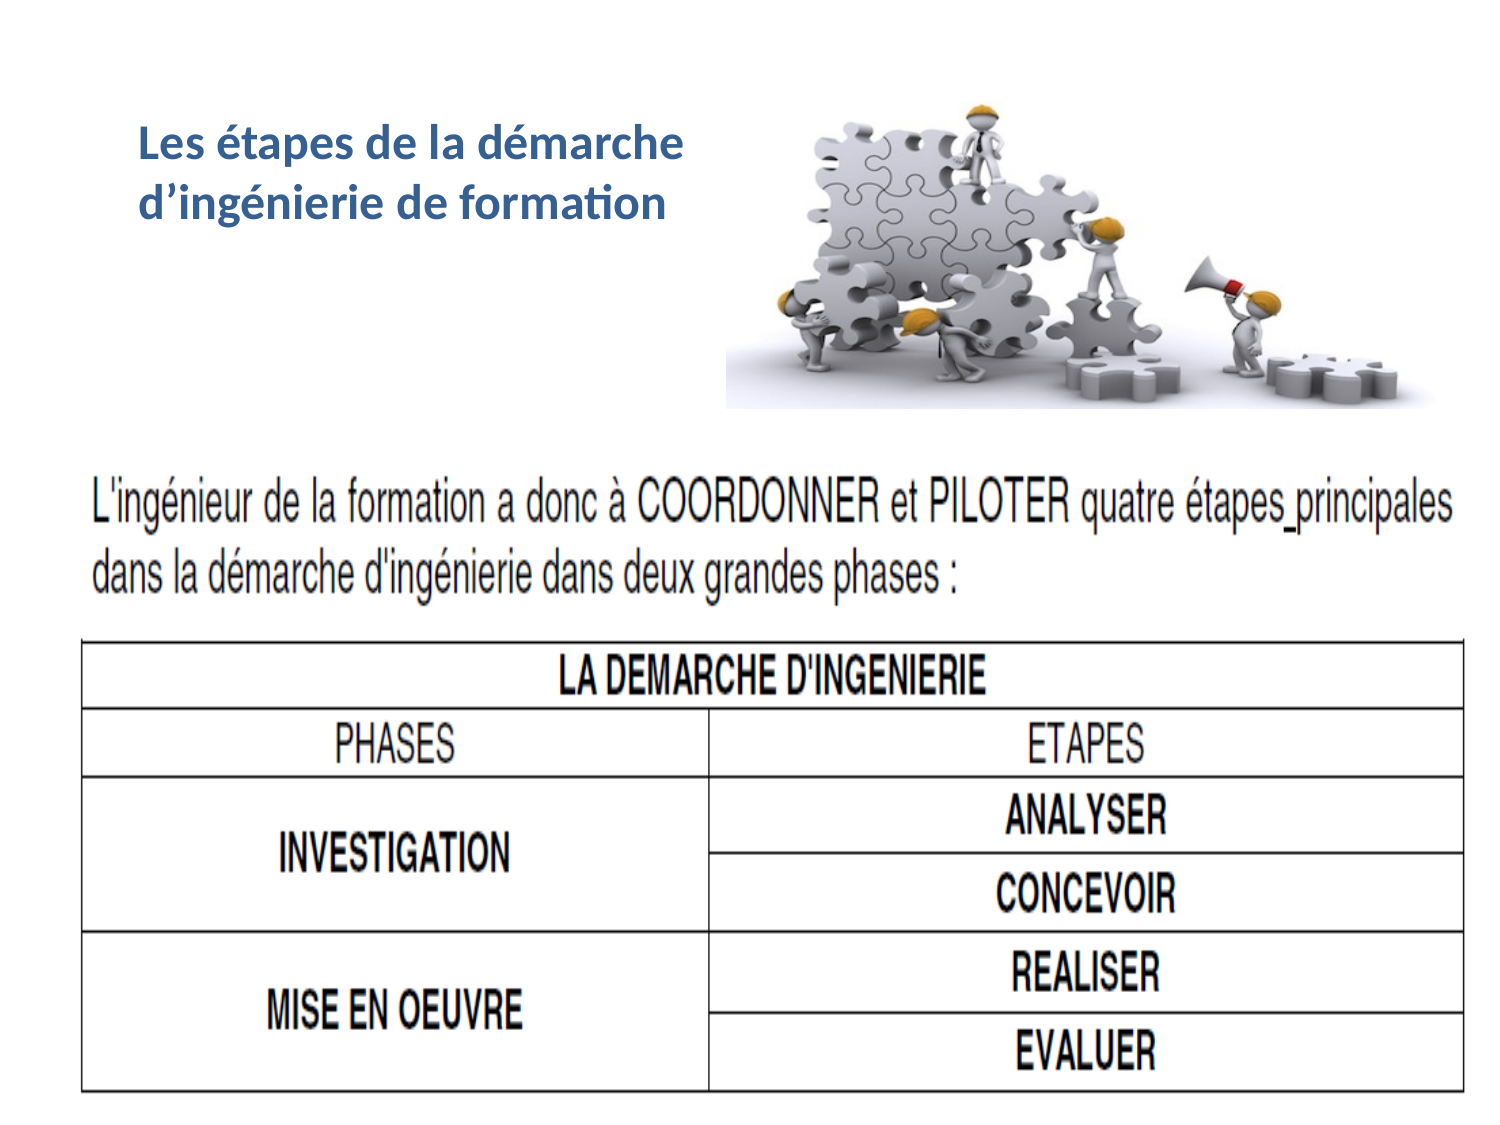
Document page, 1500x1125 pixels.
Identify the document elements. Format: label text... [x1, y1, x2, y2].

picture [726, 101, 1451, 409]
text_box Les étapes de la démarche d’ingénierie de formation [123, 101, 726, 237]
picture [50, 467, 1474, 1101]
